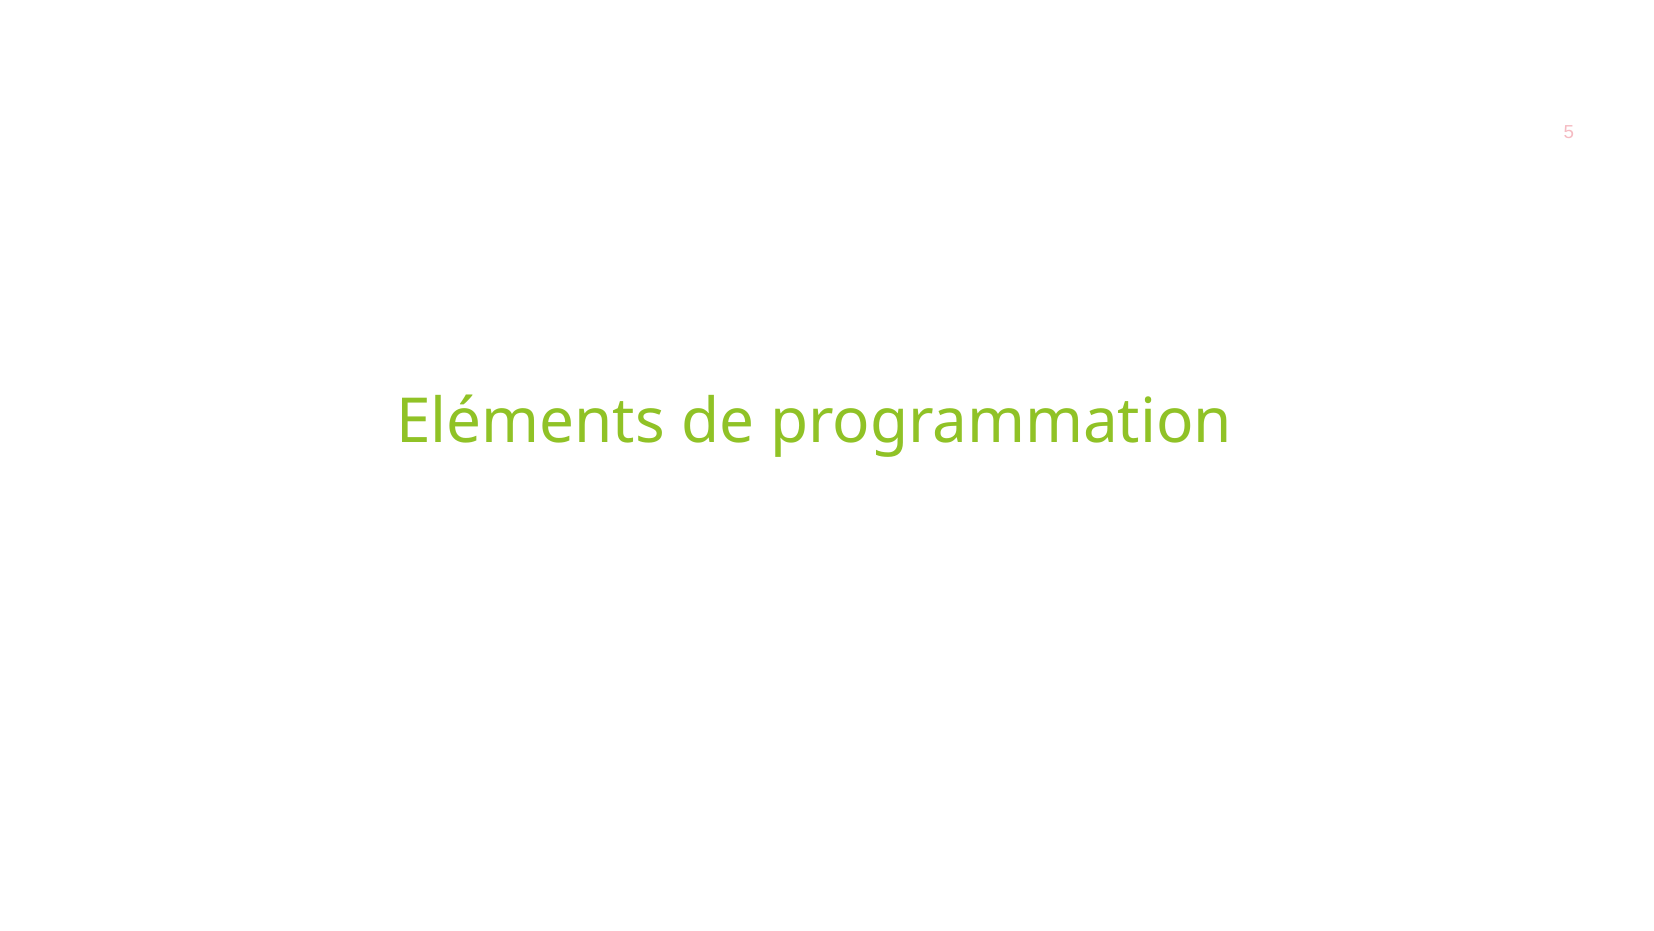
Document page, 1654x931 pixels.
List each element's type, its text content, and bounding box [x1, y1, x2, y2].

title Eléments de programmation [381, 373, 1436, 464]
text_box [1563, 119, 1654, 144]
